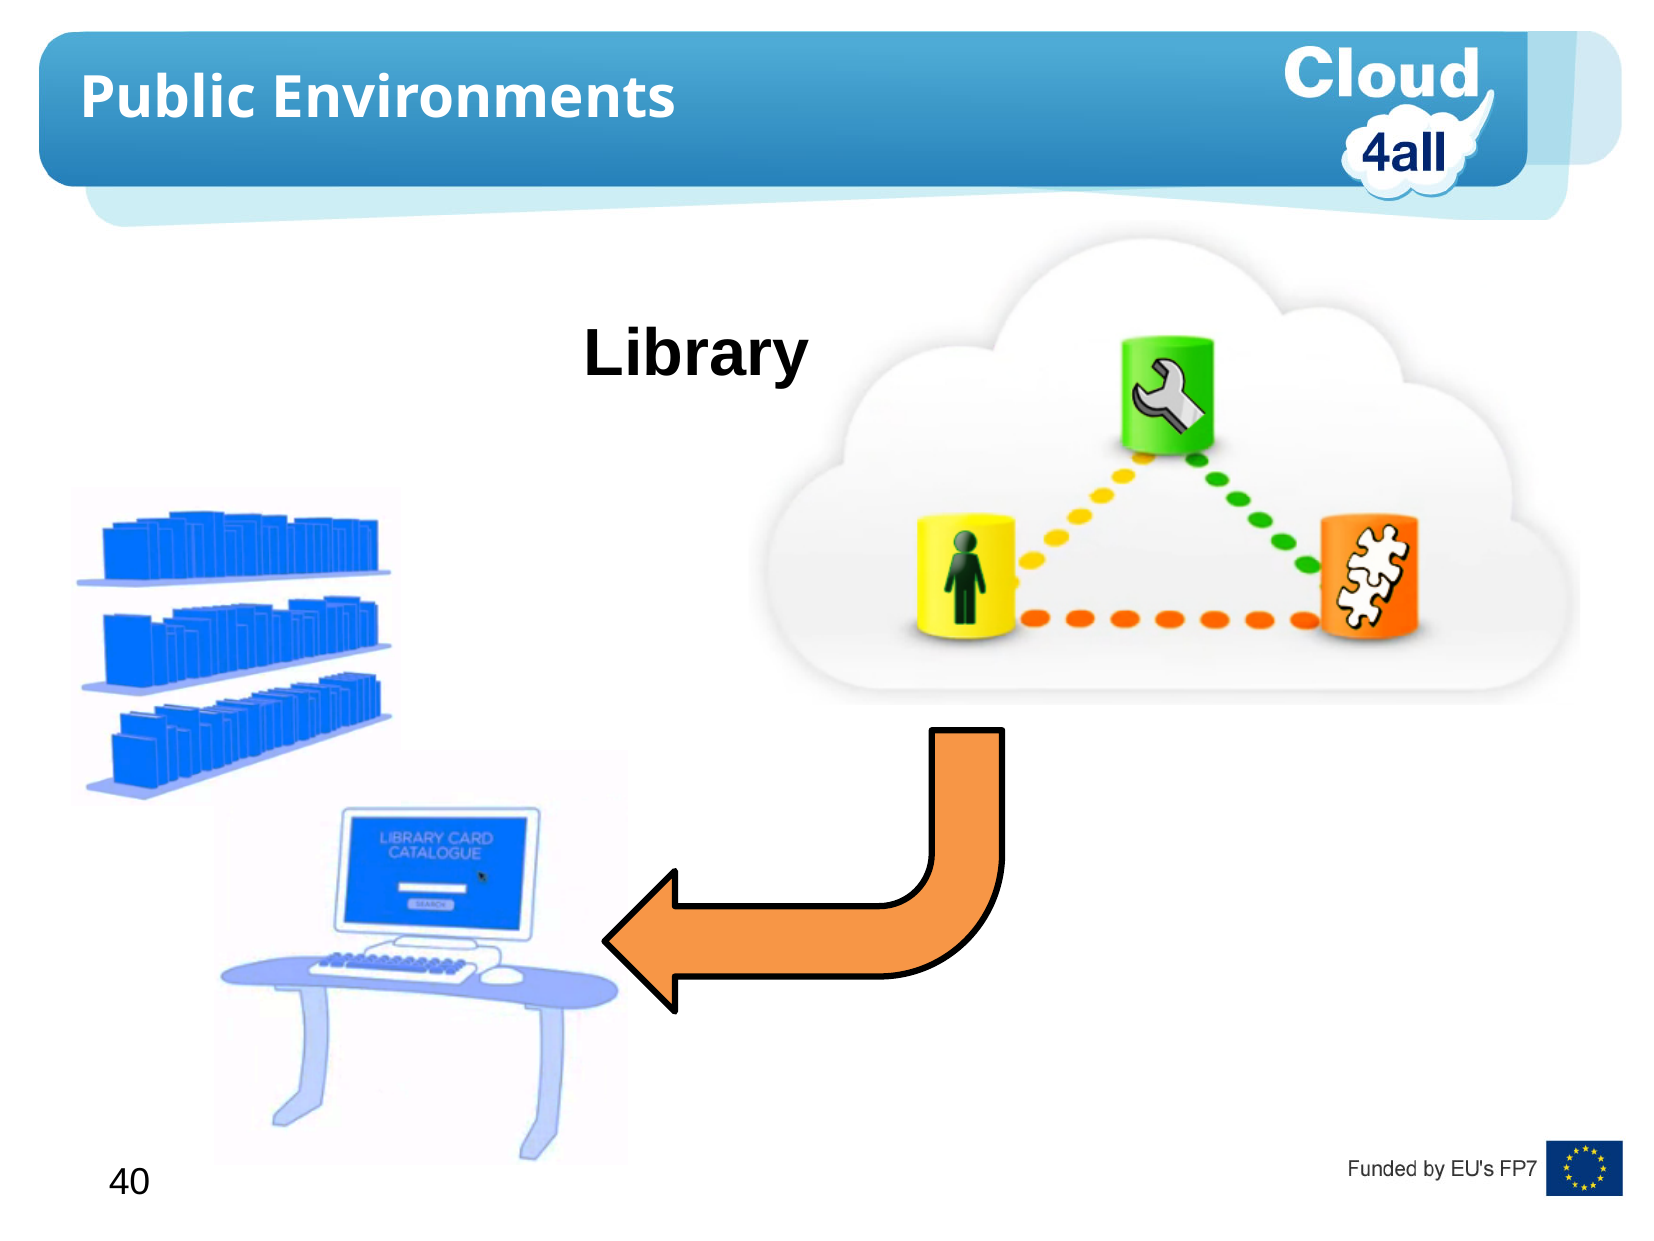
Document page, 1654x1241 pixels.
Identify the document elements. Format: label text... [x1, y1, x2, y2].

text_box Library [533, 301, 1003, 397]
text_box [604, 730, 1003, 1012]
picture [0, 0, 1654, 1241]
text_box <number> [58, 1149, 334, 1216]
title Public Environments [64, 51, 1269, 163]
